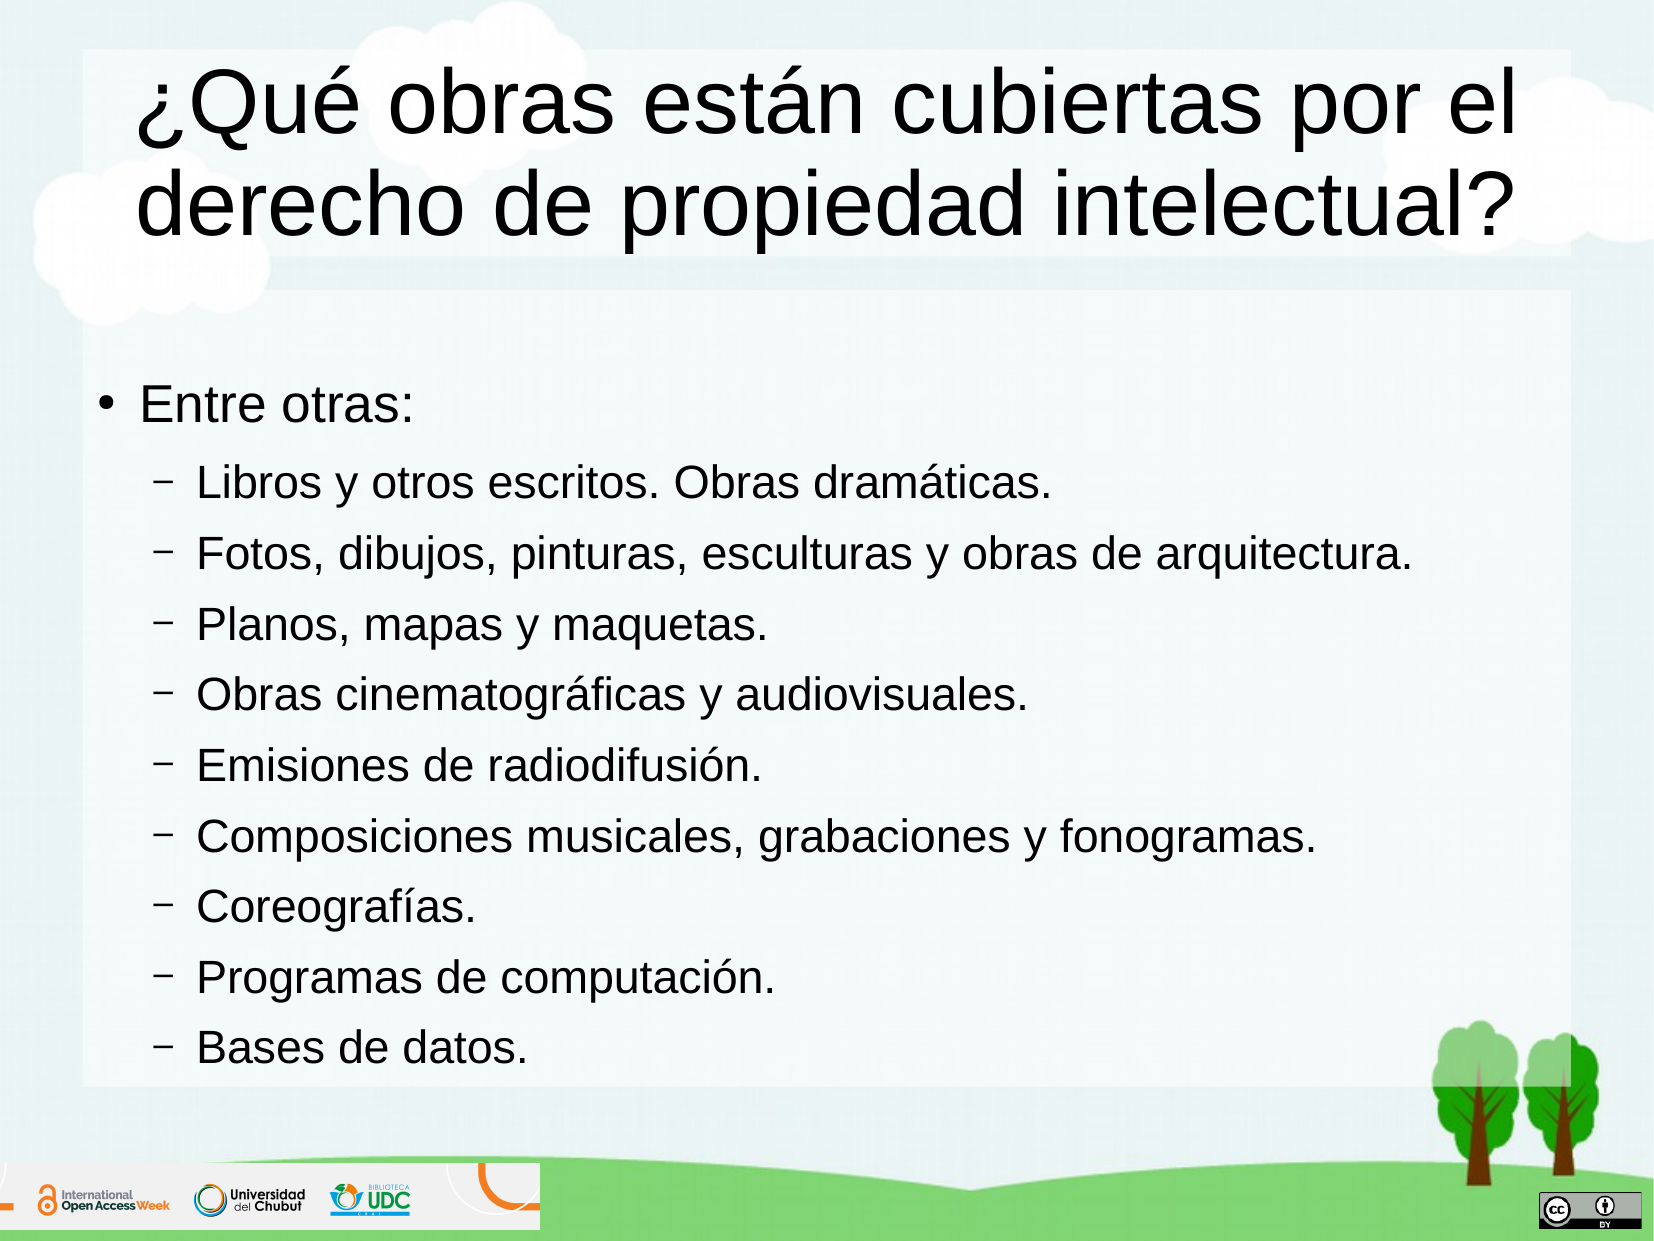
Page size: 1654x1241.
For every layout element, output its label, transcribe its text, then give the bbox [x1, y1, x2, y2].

picture [0, 0, 1654, 1241]
list Entre otras: Libros y otros escritos. Obras dramáticas. Fotos, dibujos, pinturas, esculturas y obras de arquitectura. Planos, mapas y maquetas. Obras cinematográficas y audiovisuales. Emisiones de radiodifusión. Composiciones musicales, grabaciones y fonogramas. Coreografías. Programas de computación. Bases de datos. [82, 290, 1571, 1087]
title ¿Qué obras están cubiertas por el derecho de propiedad intelectual? [82, 49, 1571, 257]
